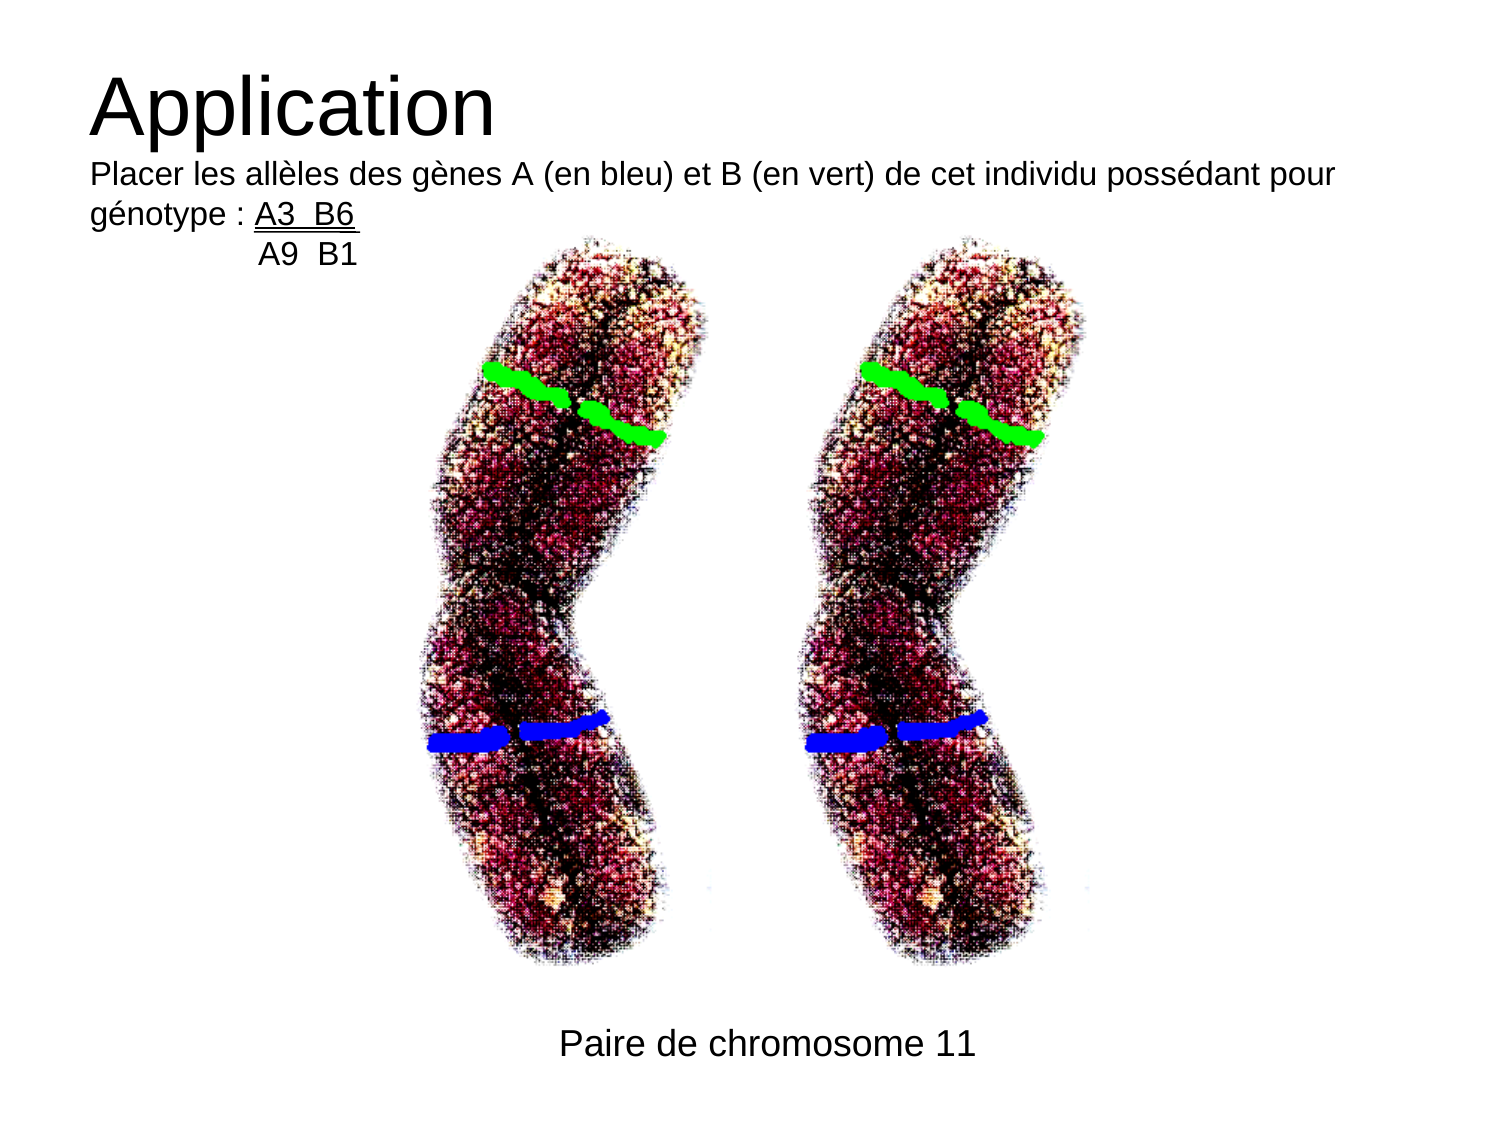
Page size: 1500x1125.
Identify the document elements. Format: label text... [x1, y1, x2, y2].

text_box Paire de chromosome 11 [360, 1011, 1176, 1072]
chart [372, 231, 722, 975]
title Application Placer les allèles des gènes A (en bleu) et B (en vert) de cet individu possédant pour génotype : A3 B6 A9 B1 [75, 44, 1426, 280]
chart [750, 231, 1100, 975]
